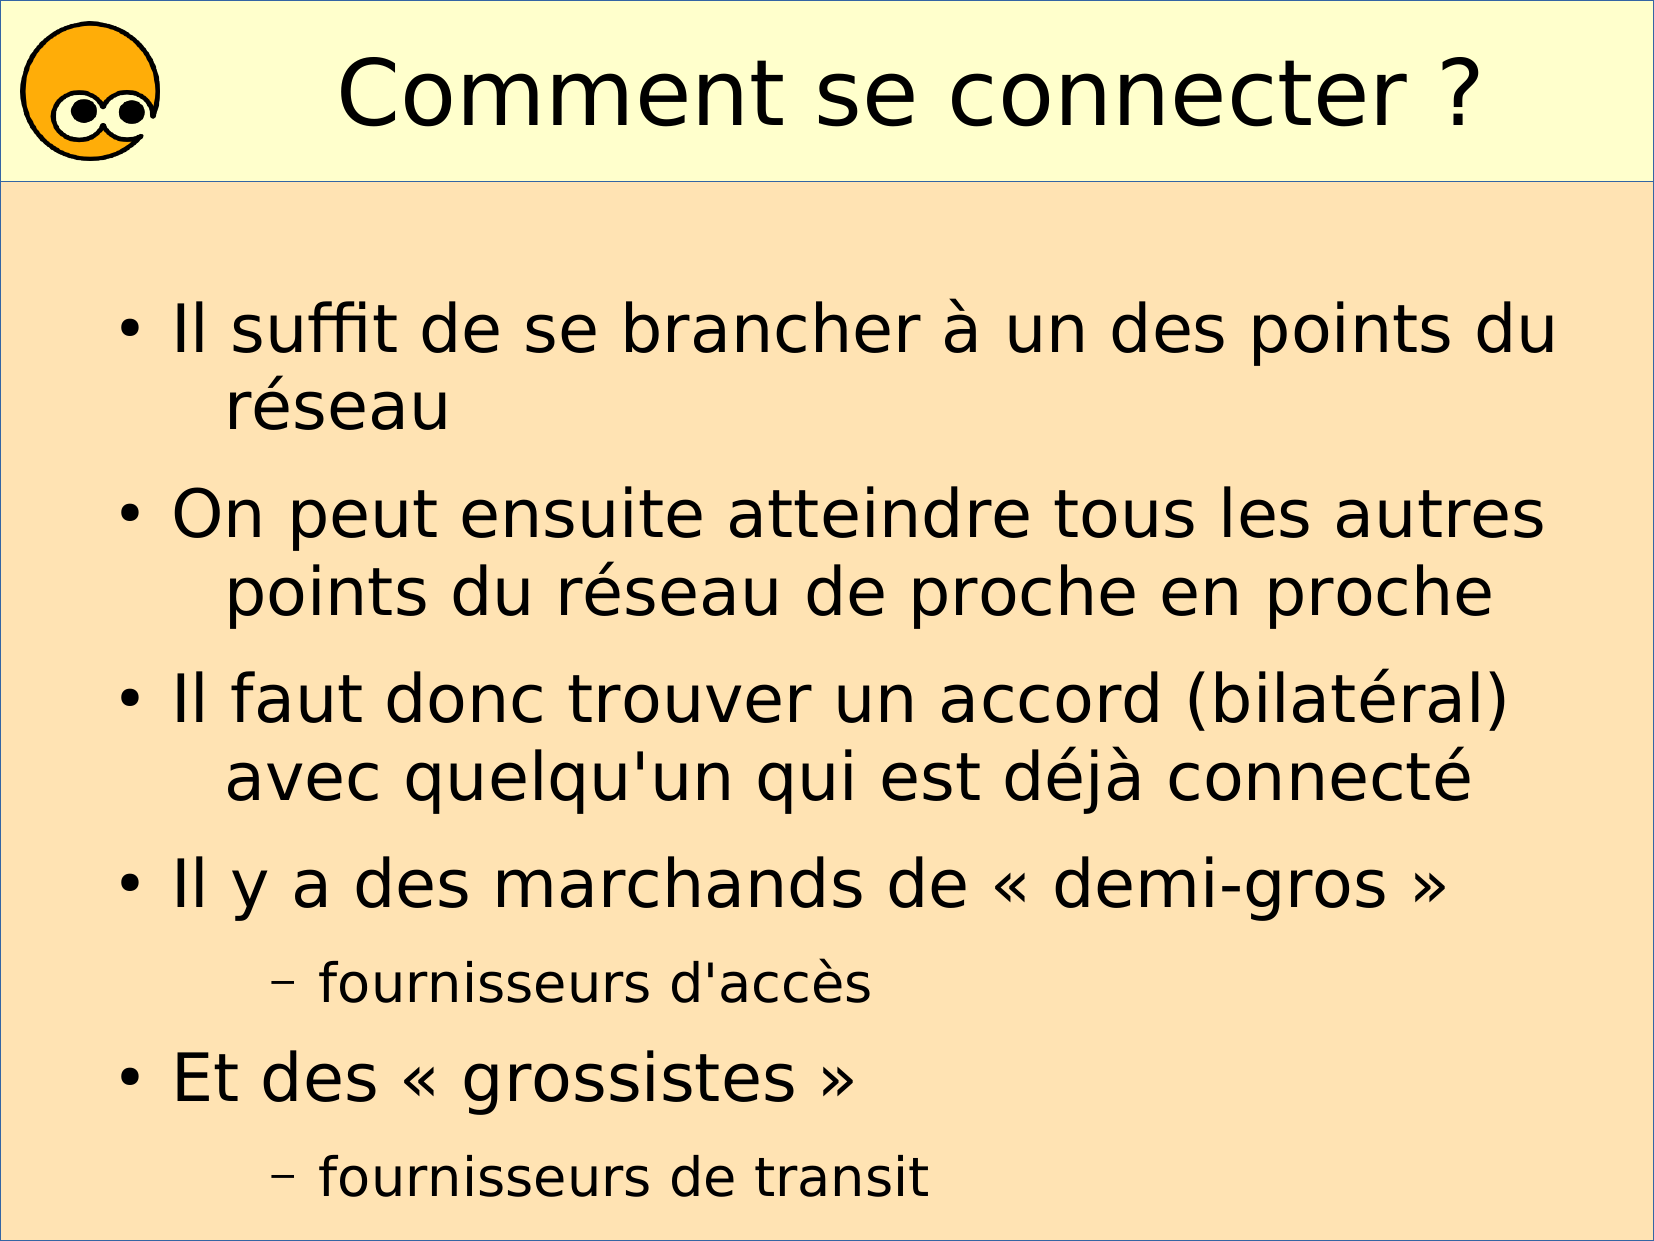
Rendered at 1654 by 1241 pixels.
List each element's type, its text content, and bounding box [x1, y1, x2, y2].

picture [20, 21, 160, 161]
title Comment se connecter ? [203, 33, 1620, 154]
list Il suffit de se brancher à un des points du réseau On peut ensuite atteindre tous les autres points du réseau de proche en proche Il faut donc trouver un accord (bilatéral) avec quelqu'un qui est déjà connecté Il y a des marchands de « demi-gros » fournisseurs d'accès Et des « grossistes » fournisseurs de transit [82, 290, 1571, 1210]
